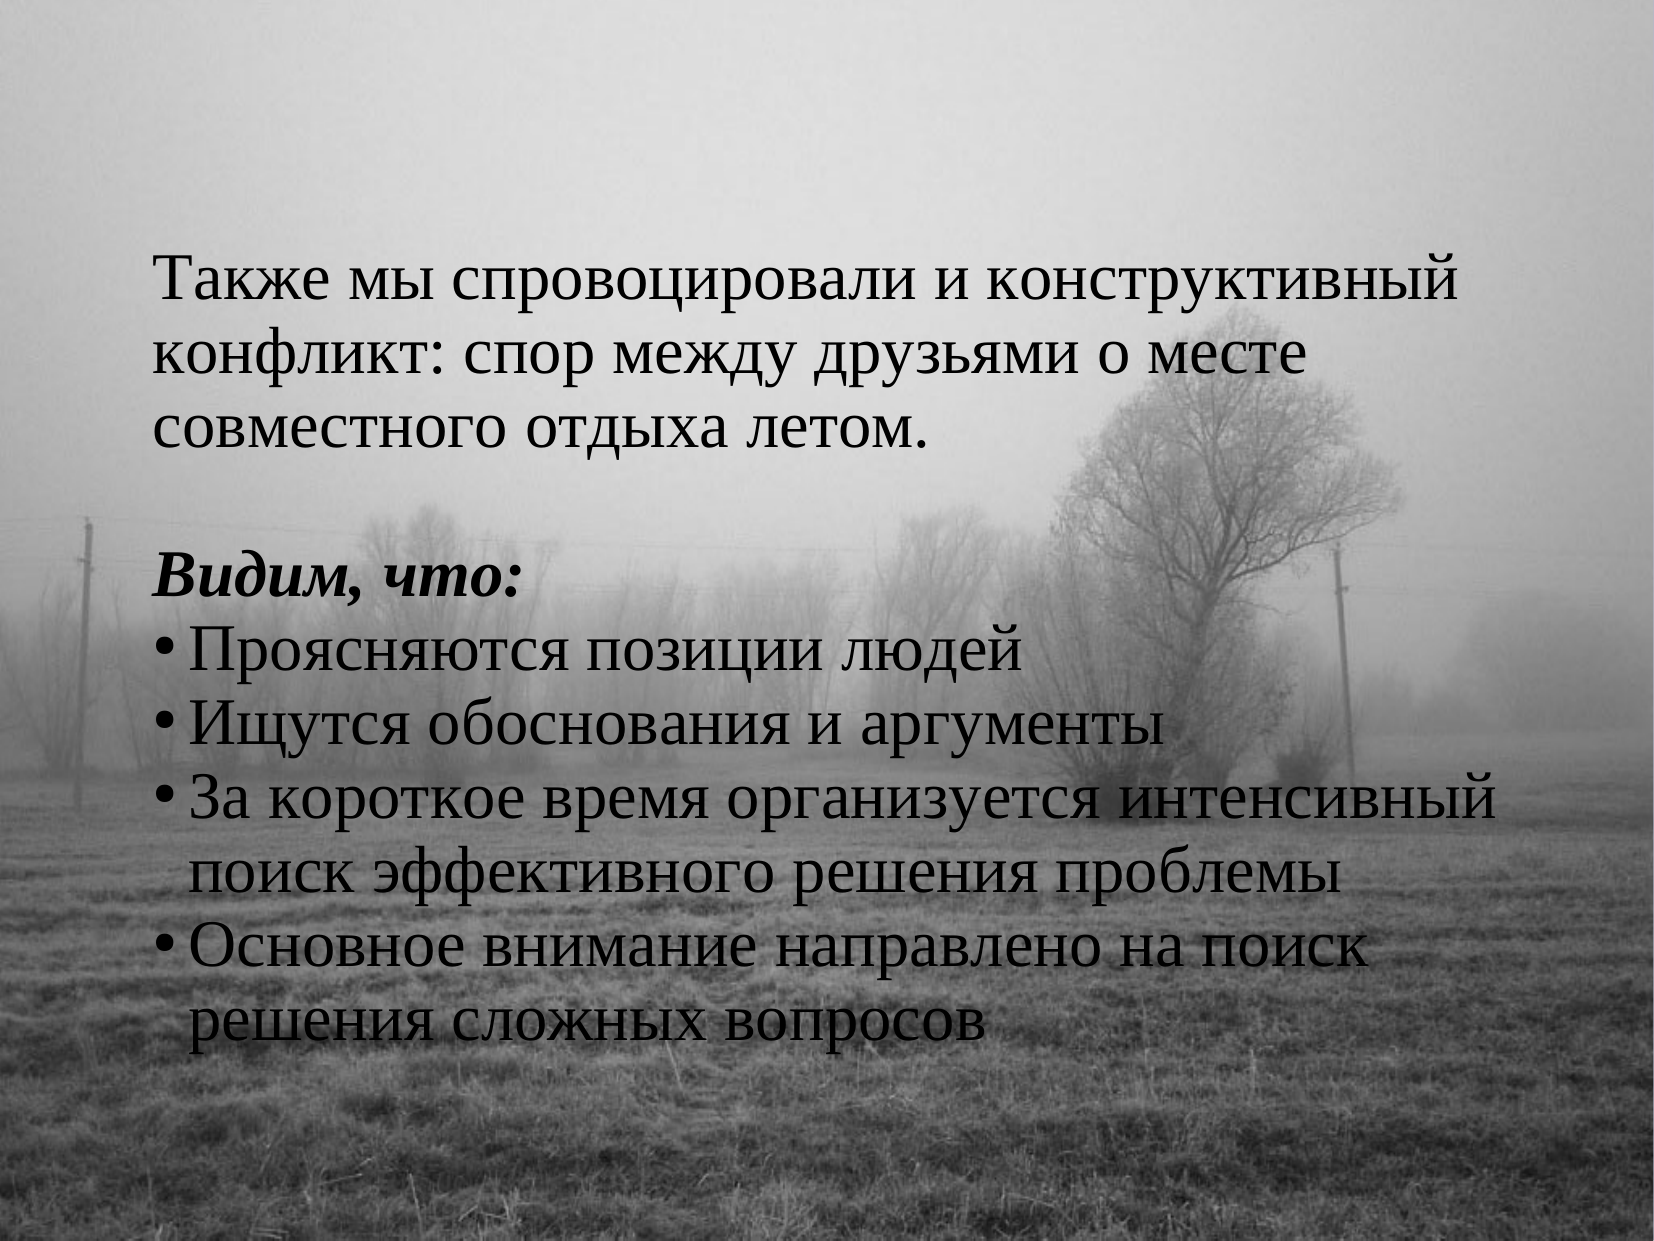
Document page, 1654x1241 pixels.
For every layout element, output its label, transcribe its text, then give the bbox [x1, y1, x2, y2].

subtitle Также мы спровоцировали и конструктивный конфликт: спор между друзьями о месте совместного отдыха летом. Видим, что: Проясняются позиции людей Ищутся обоснования и аргументы За короткое время организуется интенсивный поиск эффективного решения проблемы Основное внимание направлено на поиск решения сложных вопросов [152, 116, 1565, 1180]
picture [0, 0, 1654, 1241]
